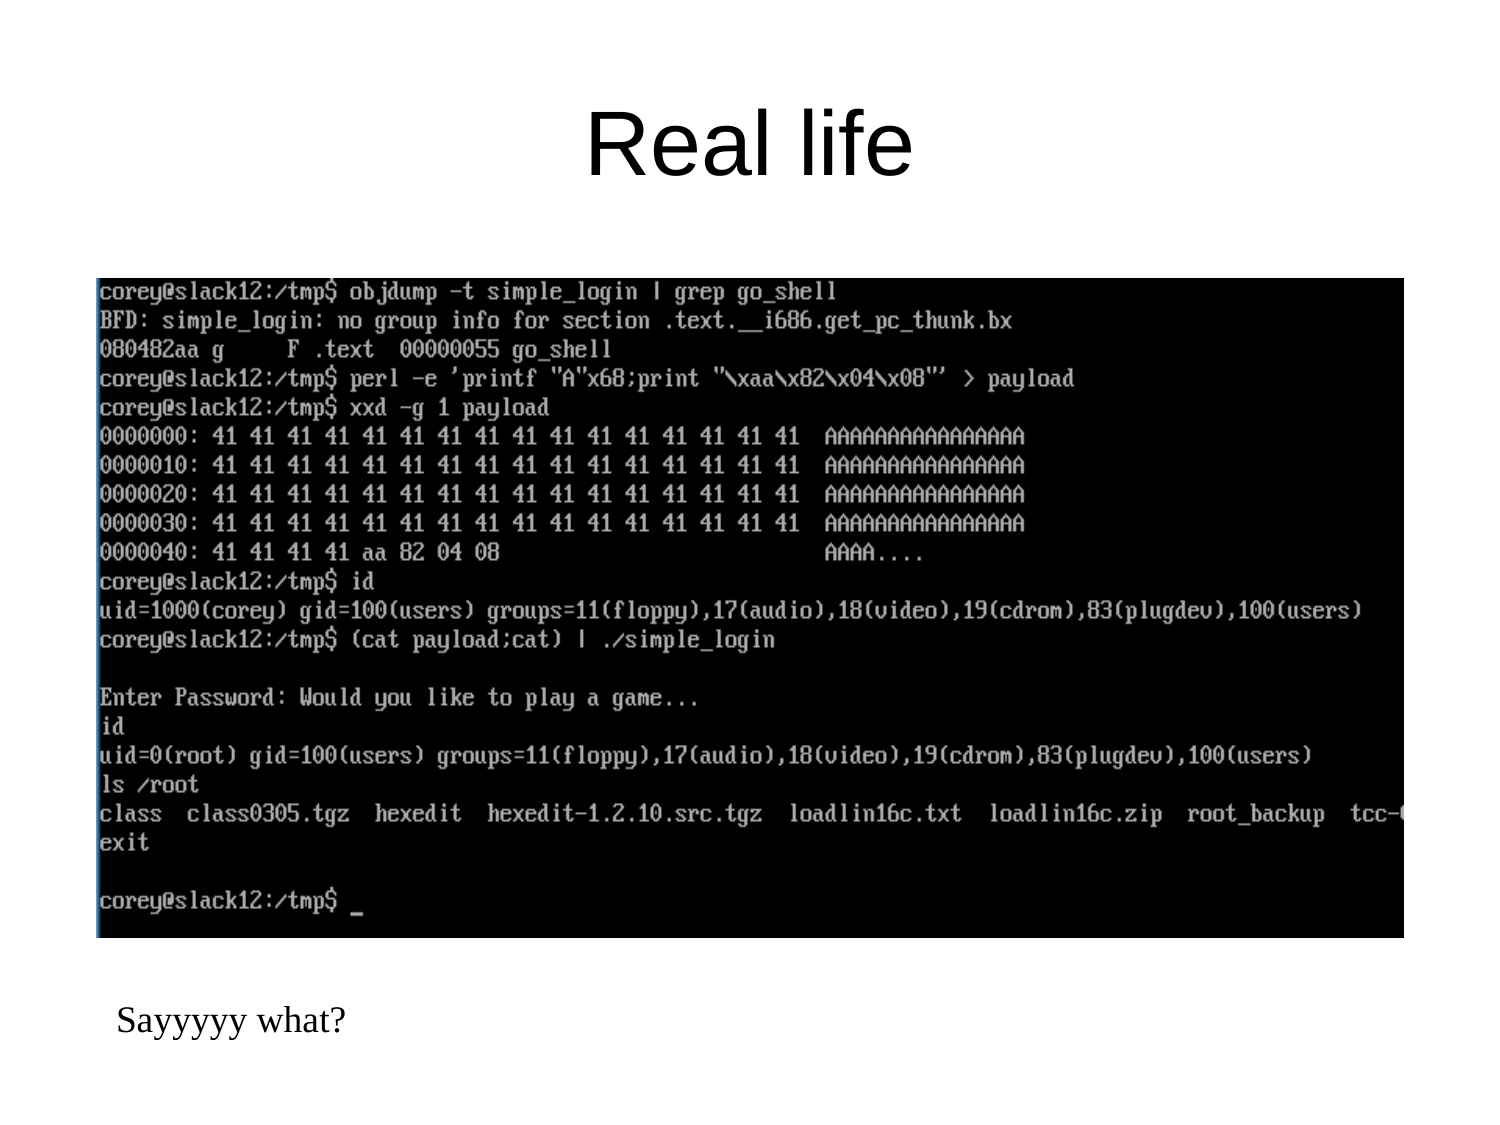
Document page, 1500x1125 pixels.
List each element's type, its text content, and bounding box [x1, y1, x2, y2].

title Real life [75, 45, 1426, 233]
text_box Sayyyyy what? [101, 987, 362, 1048]
picture [96, 278, 1404, 938]
